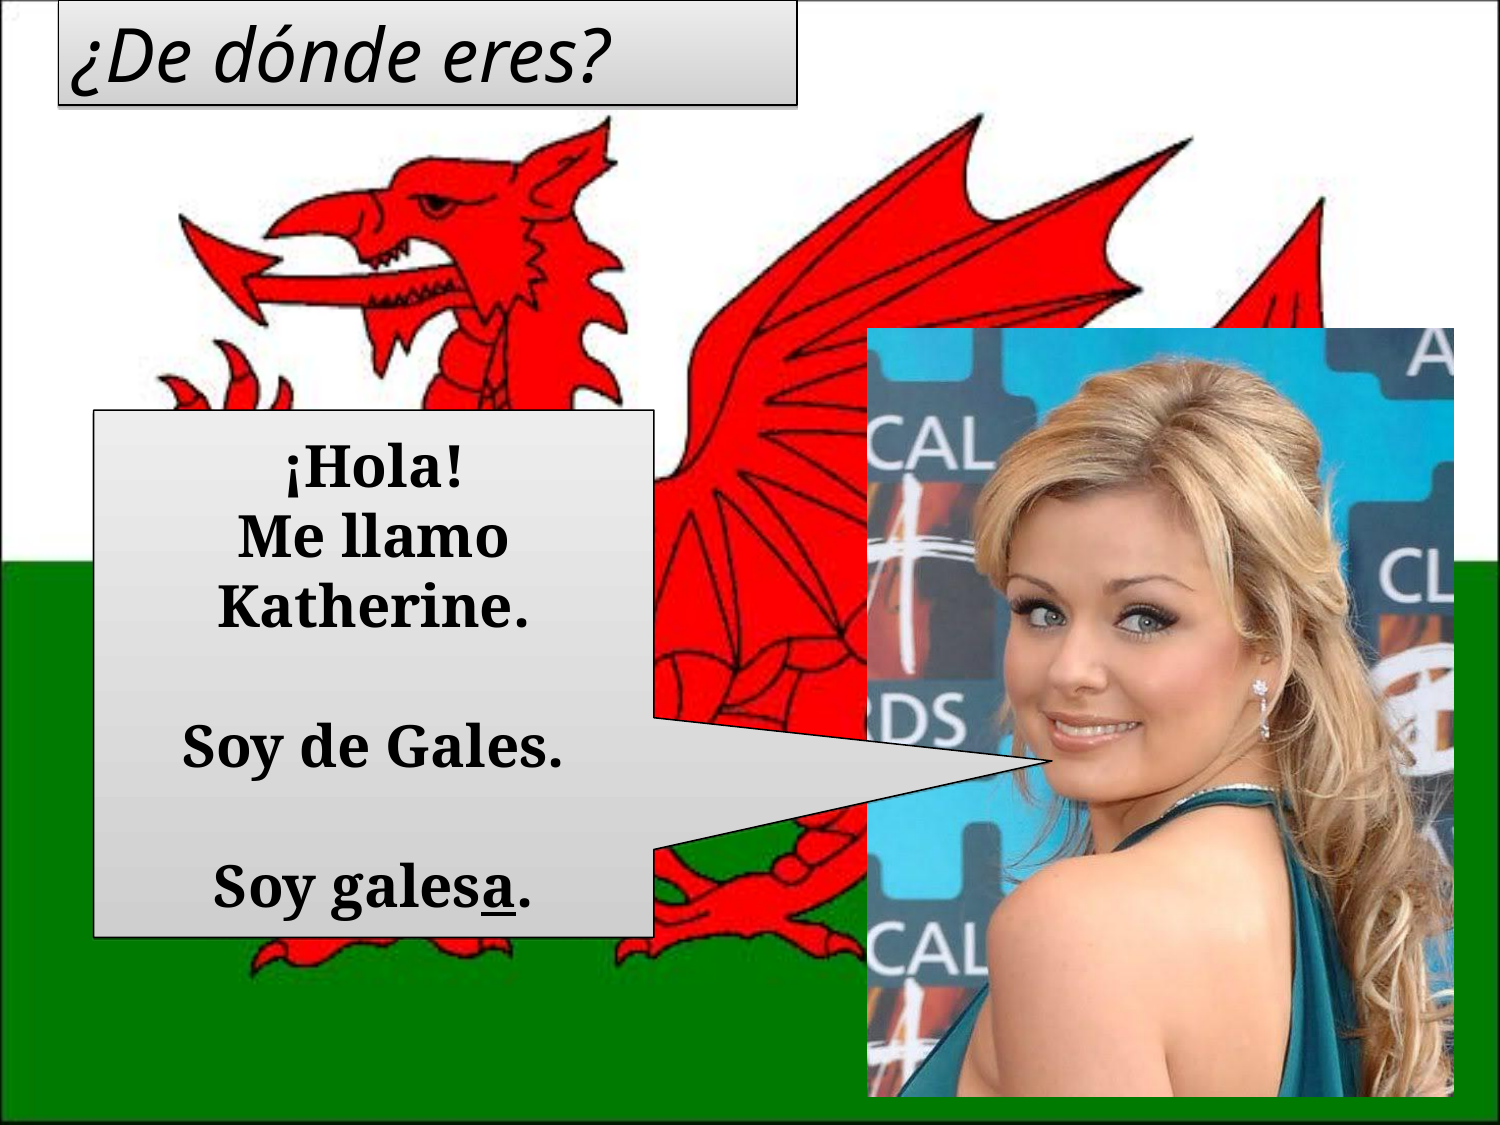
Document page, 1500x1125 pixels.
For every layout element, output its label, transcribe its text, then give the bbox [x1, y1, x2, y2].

text_box ¿De dónde eres? [58, 0, 797, 105]
picture [0, 0, 1500, 1125]
text_box ¡Hola! Me llamo Katherine. Soy de Gales. Soy galesa. [93, 410, 1053, 938]
